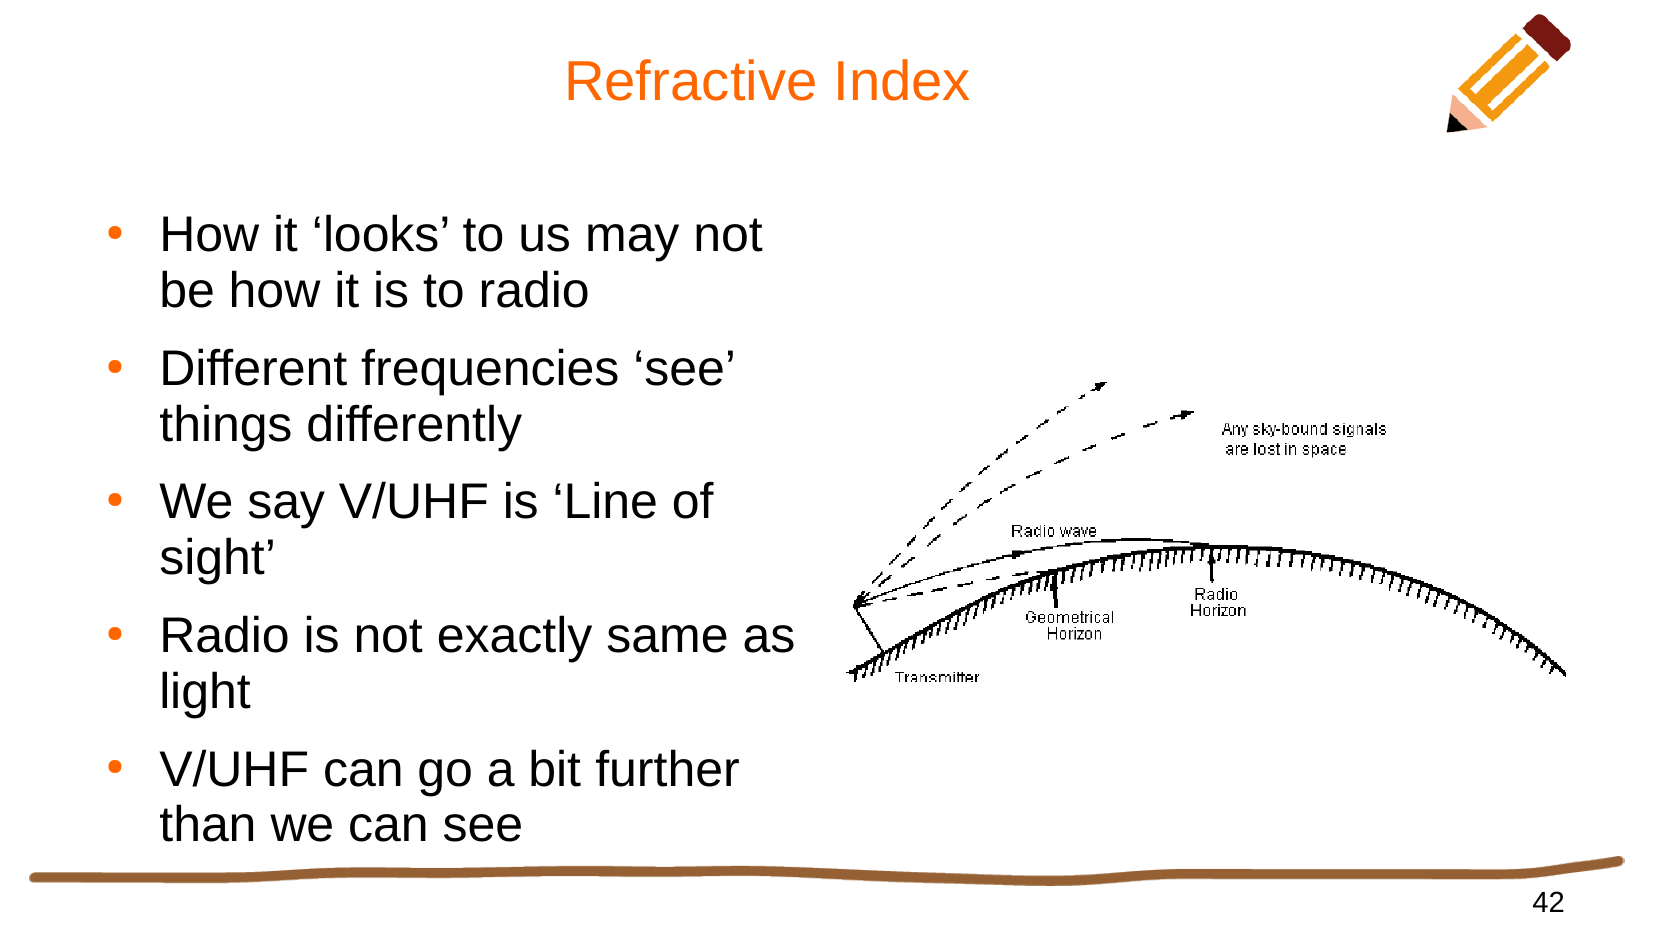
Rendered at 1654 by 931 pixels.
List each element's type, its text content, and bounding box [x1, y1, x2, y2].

picture [1446, 14, 1571, 133]
title Refractive Index [88, 29, 1447, 133]
picture [29, 856, 1625, 886]
picture [845, 381, 1566, 682]
list How it ‘looks’ to us may not be how it is to radio Different frequencies ‘see’ things differently We say V/UHF is ‘Line of sight’ Radio is not exactly same as light V/UHF can go a bit further than we can see [88, 206, 809, 857]
